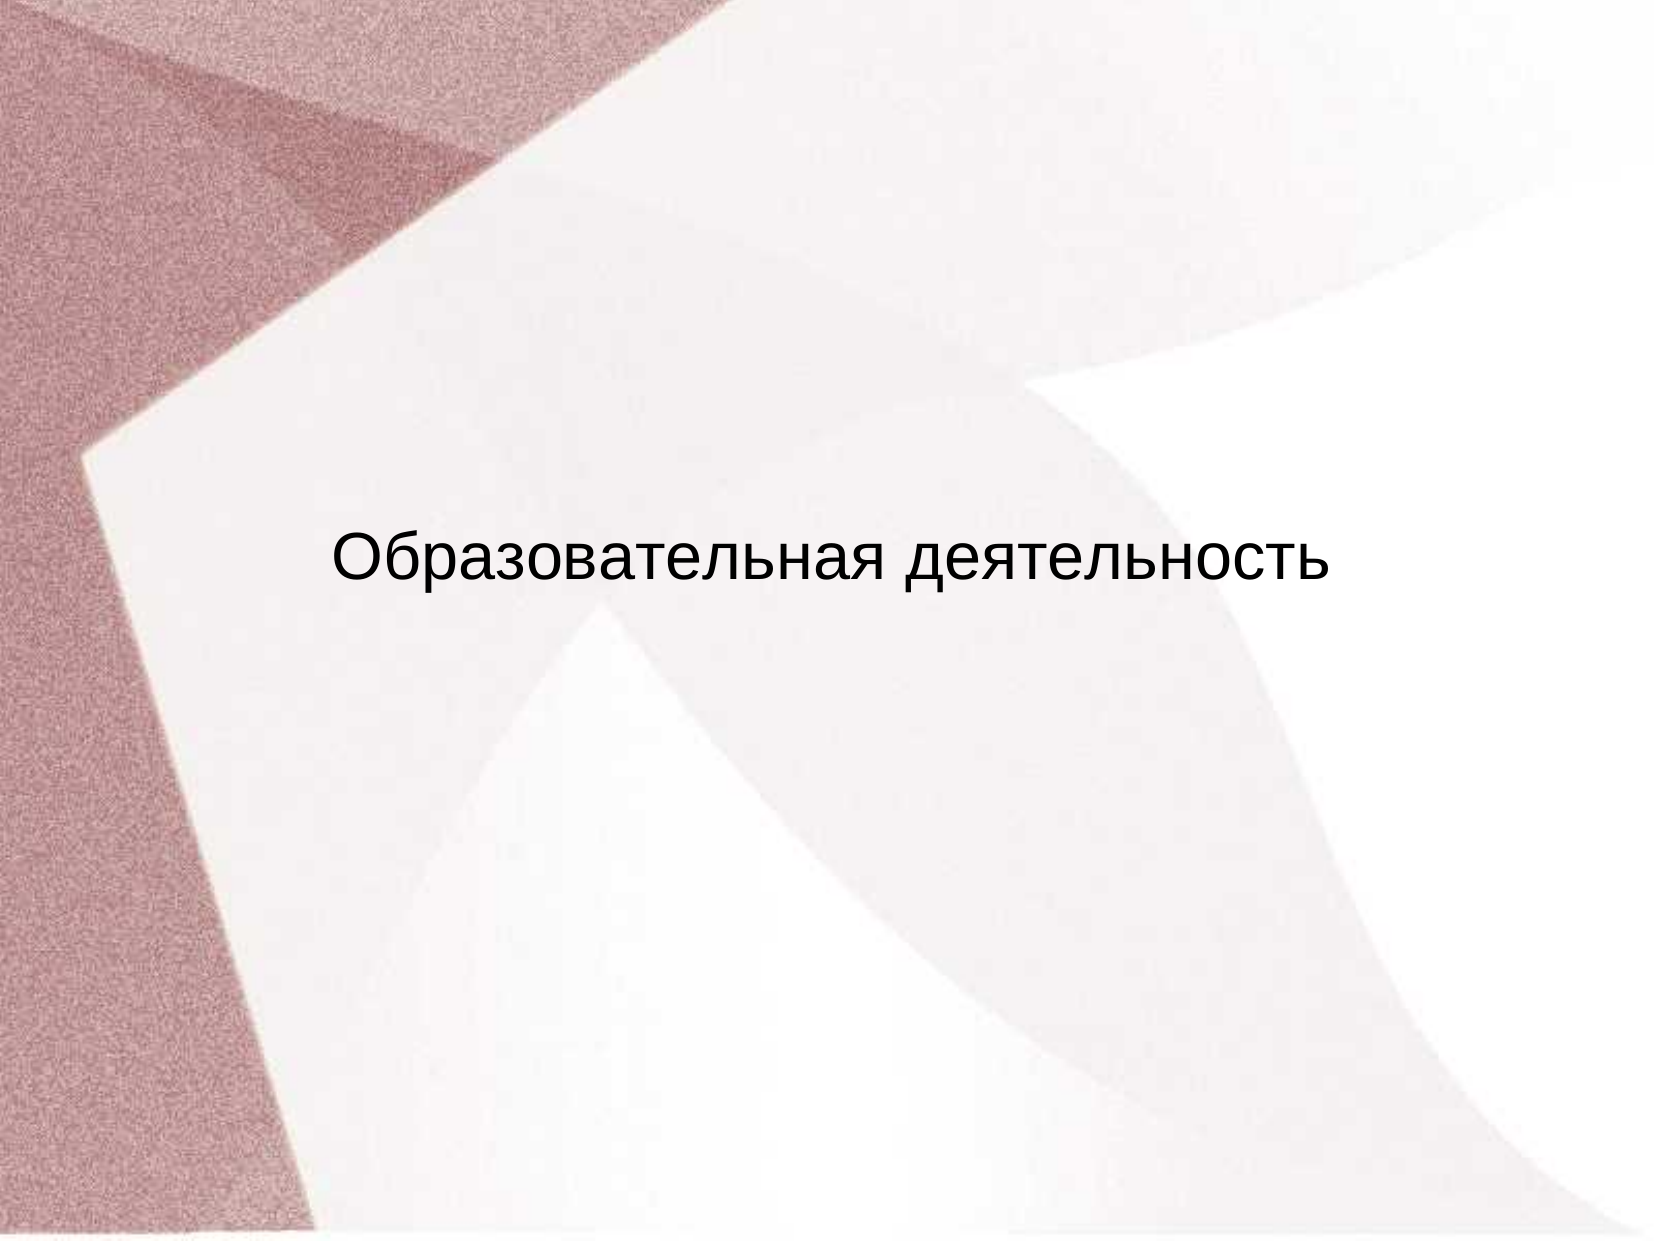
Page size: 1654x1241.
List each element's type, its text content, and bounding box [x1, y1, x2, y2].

picture [0, 0, 1654, 1241]
text_box Образовательная деятельность [298, 519, 1364, 595]
